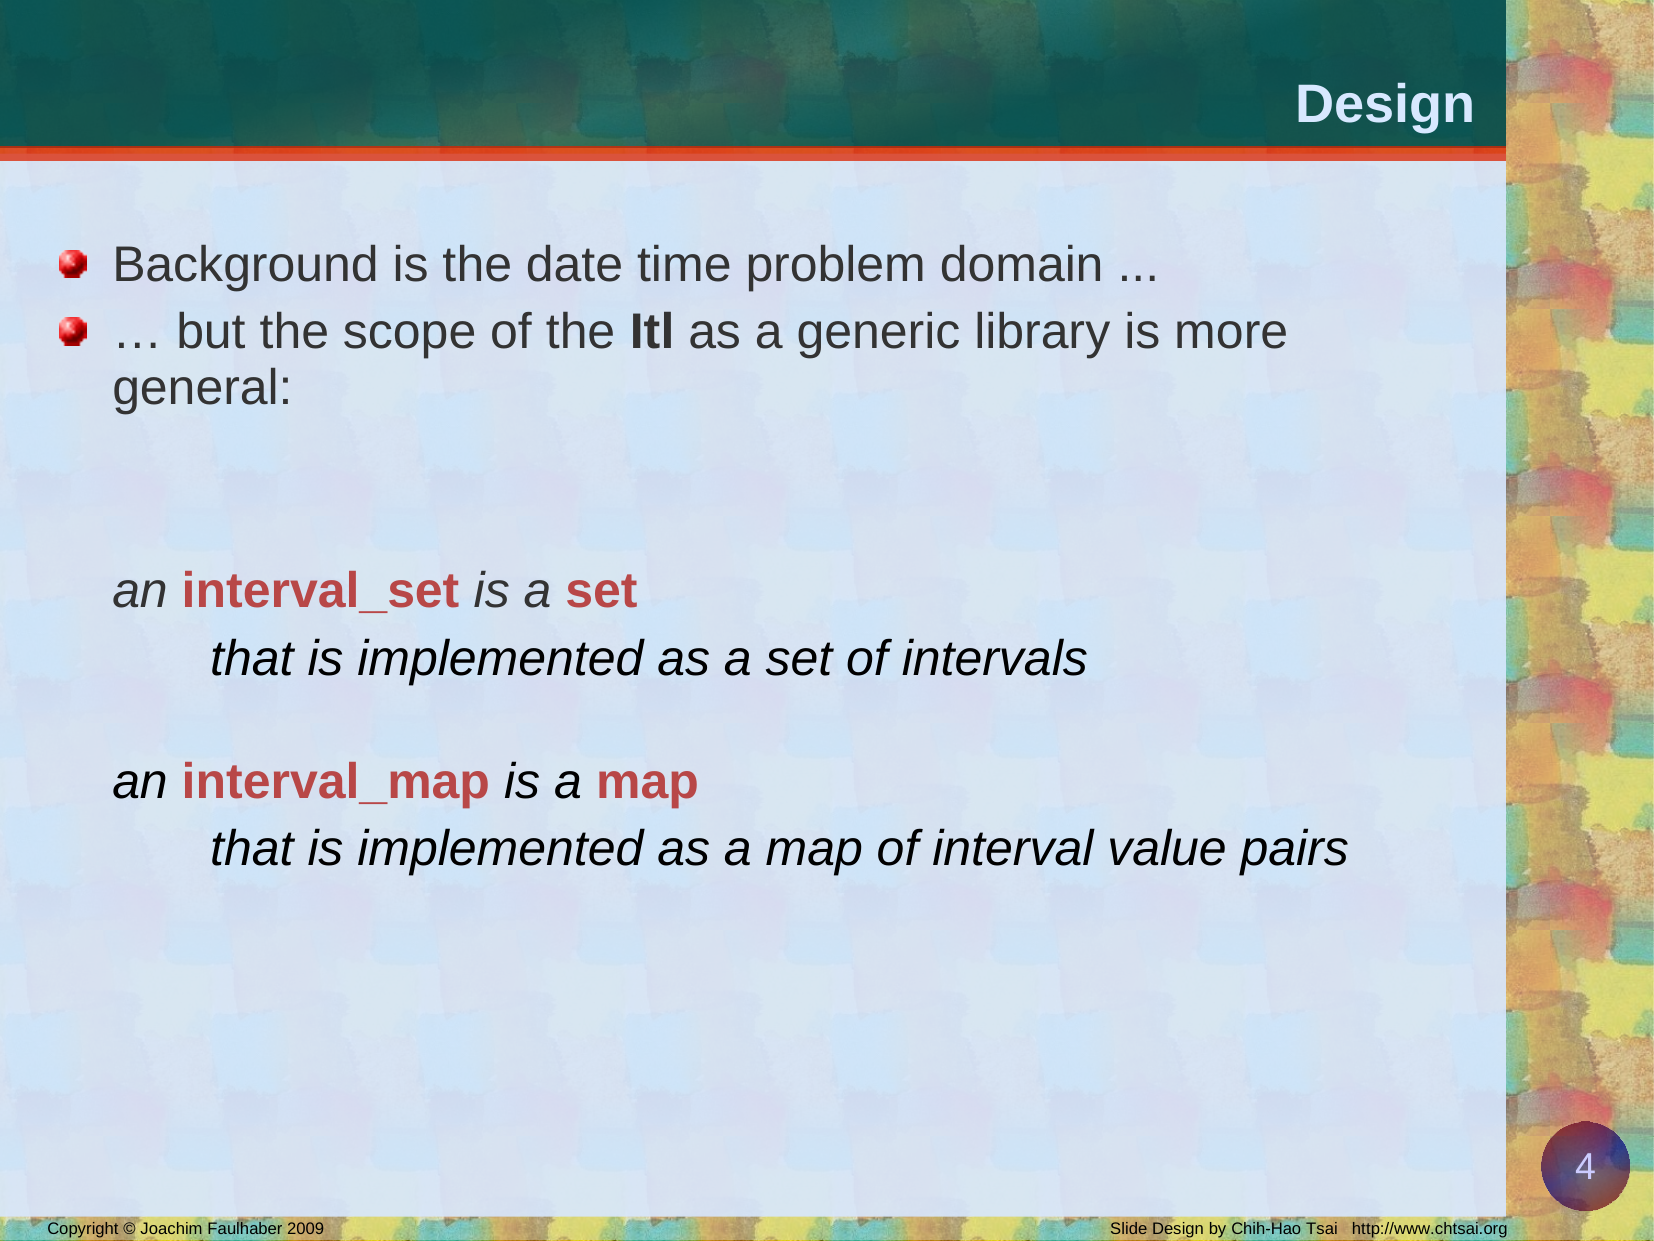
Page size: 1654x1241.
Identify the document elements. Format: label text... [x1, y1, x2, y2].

list Background is the date time problem domain ... … but the scope of the Itl as a generic library is more general: an interval_set is a set that is implemented as a set of intervals an interval_map is a map that is implemented as a map of interval value pairs [59, 236, 1418, 1182]
title Design [29, 59, 1477, 148]
